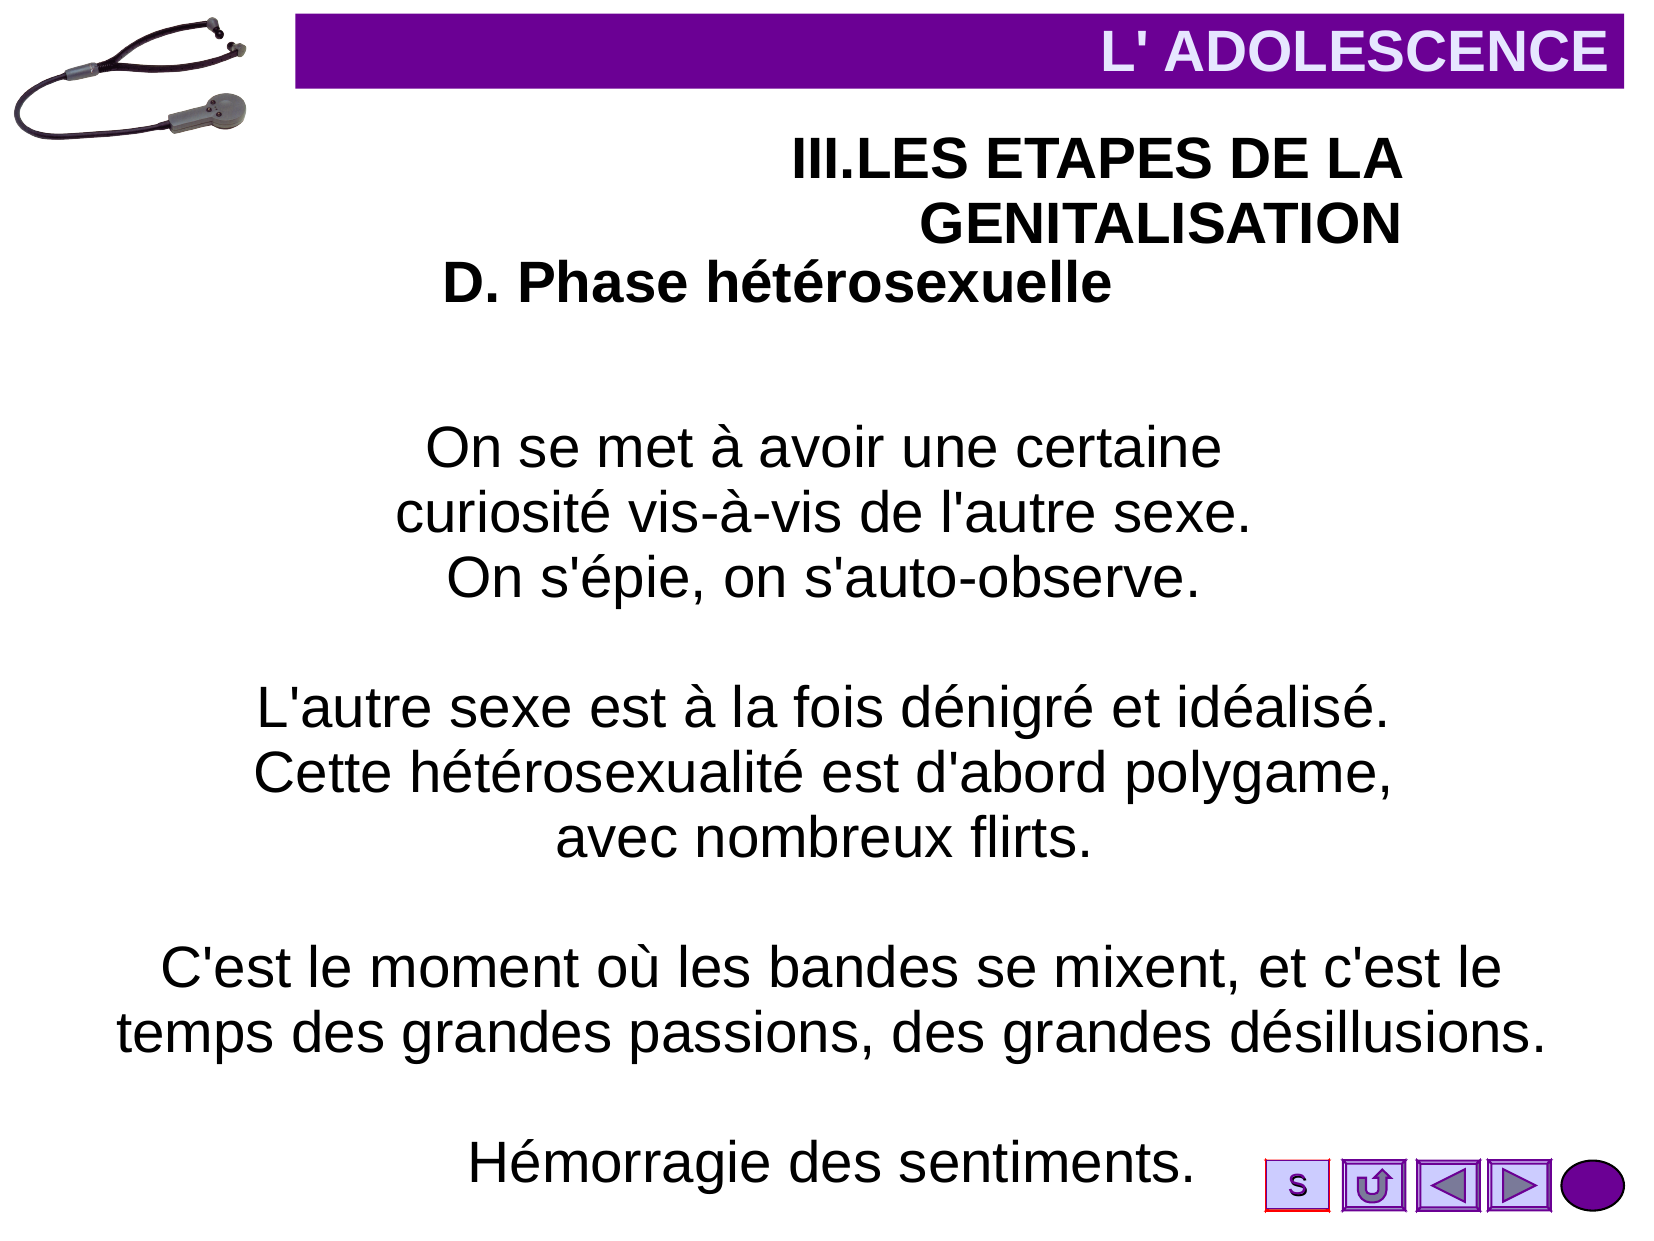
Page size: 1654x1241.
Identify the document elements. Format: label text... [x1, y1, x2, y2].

text_box III.LES ETAPES DE LA GENITALISATION [277, 118, 1418, 200]
text_box [1563, 1160, 1625, 1211]
picture [8, 8, 260, 153]
text_box On se met à avoir une certaine curiosité vis-à-vis de l'autre sexe. On s'épie, on s'auto-observe. L'autre sexe est à la fois dénigré et idéalisé. Cette hétérosexualité est d'abord polygame, avec nombreux flirts. C'est le moment où les bandes se mixent, et c'est le temps des grandes passions, des grandes désillusions. Hémorragie des sentiments. [88, 341, 1577, 1194]
text_box L' ADOLESCENCE [295, 13, 1625, 89]
text_box D. Phase hétérosexuelle [442, 236, 1380, 330]
